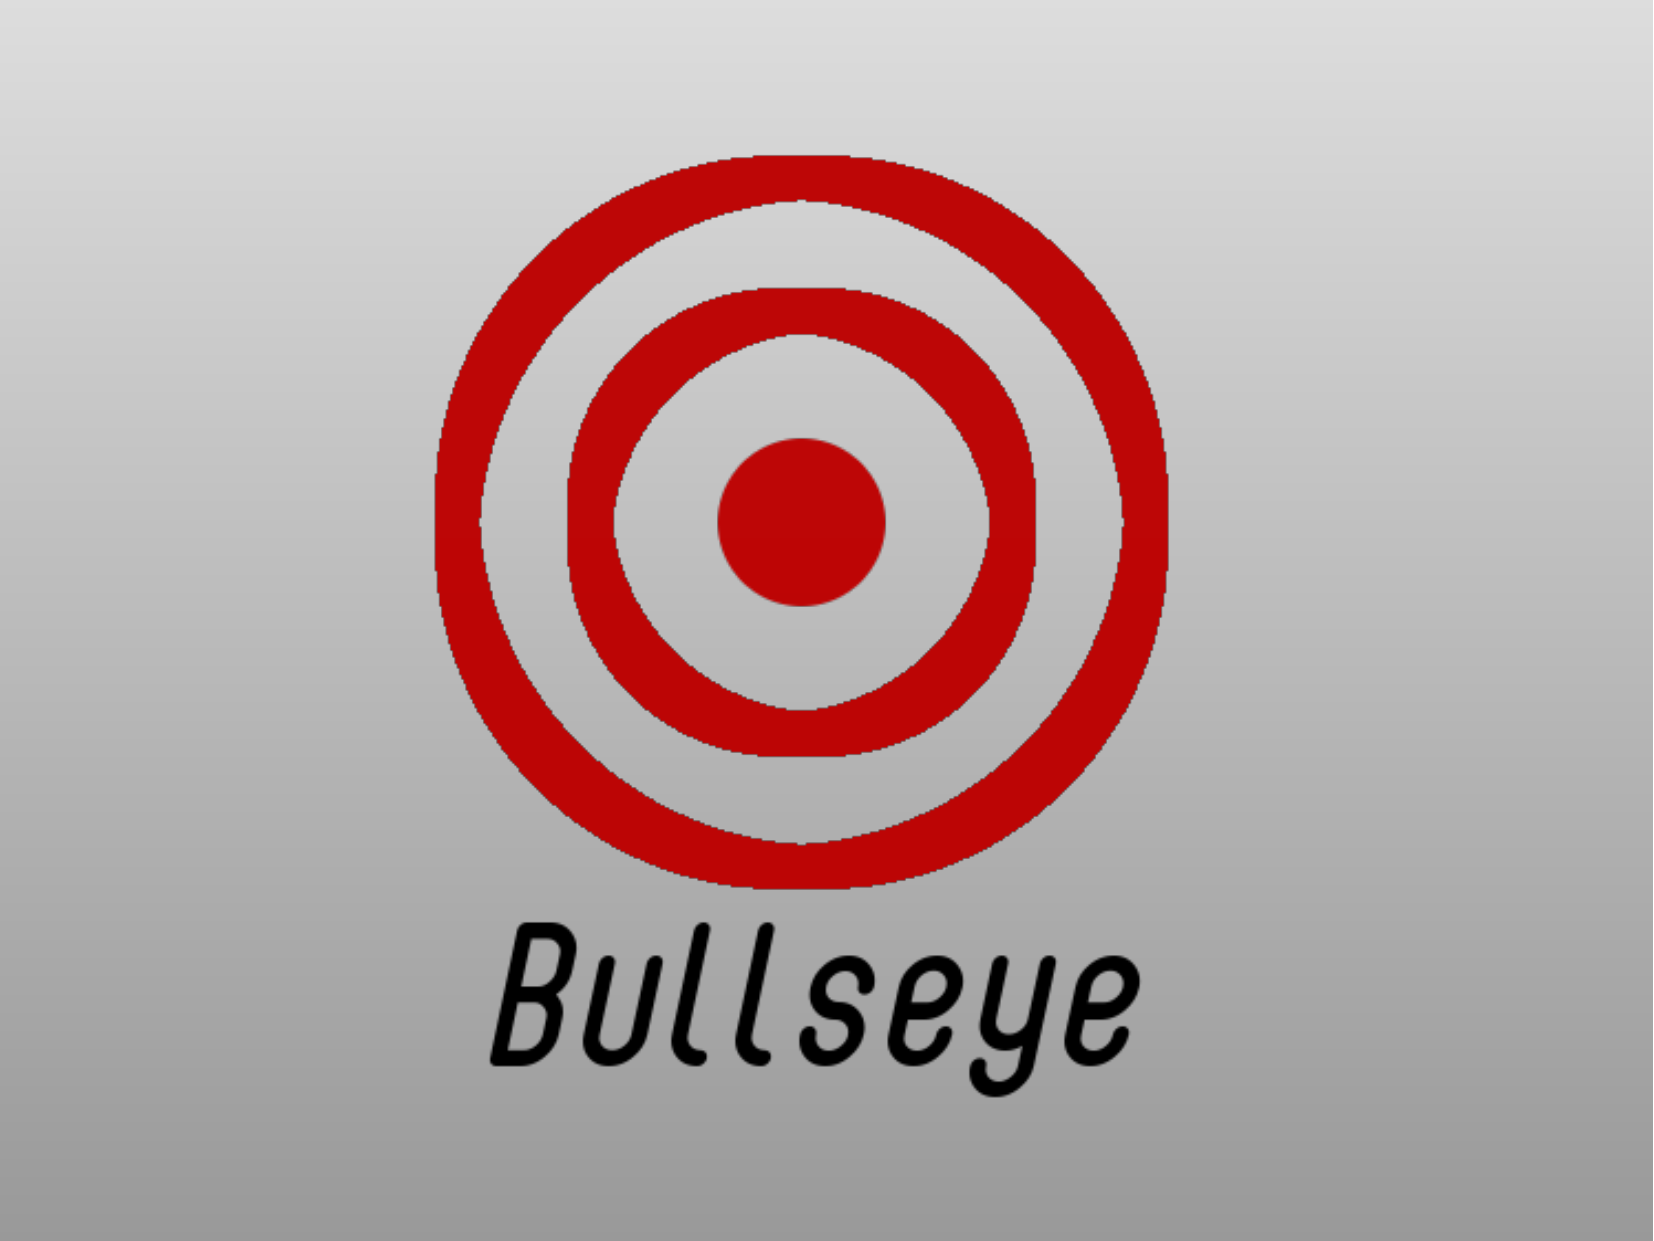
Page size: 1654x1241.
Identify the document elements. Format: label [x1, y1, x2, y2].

picture [345, 134, 1255, 1164]
